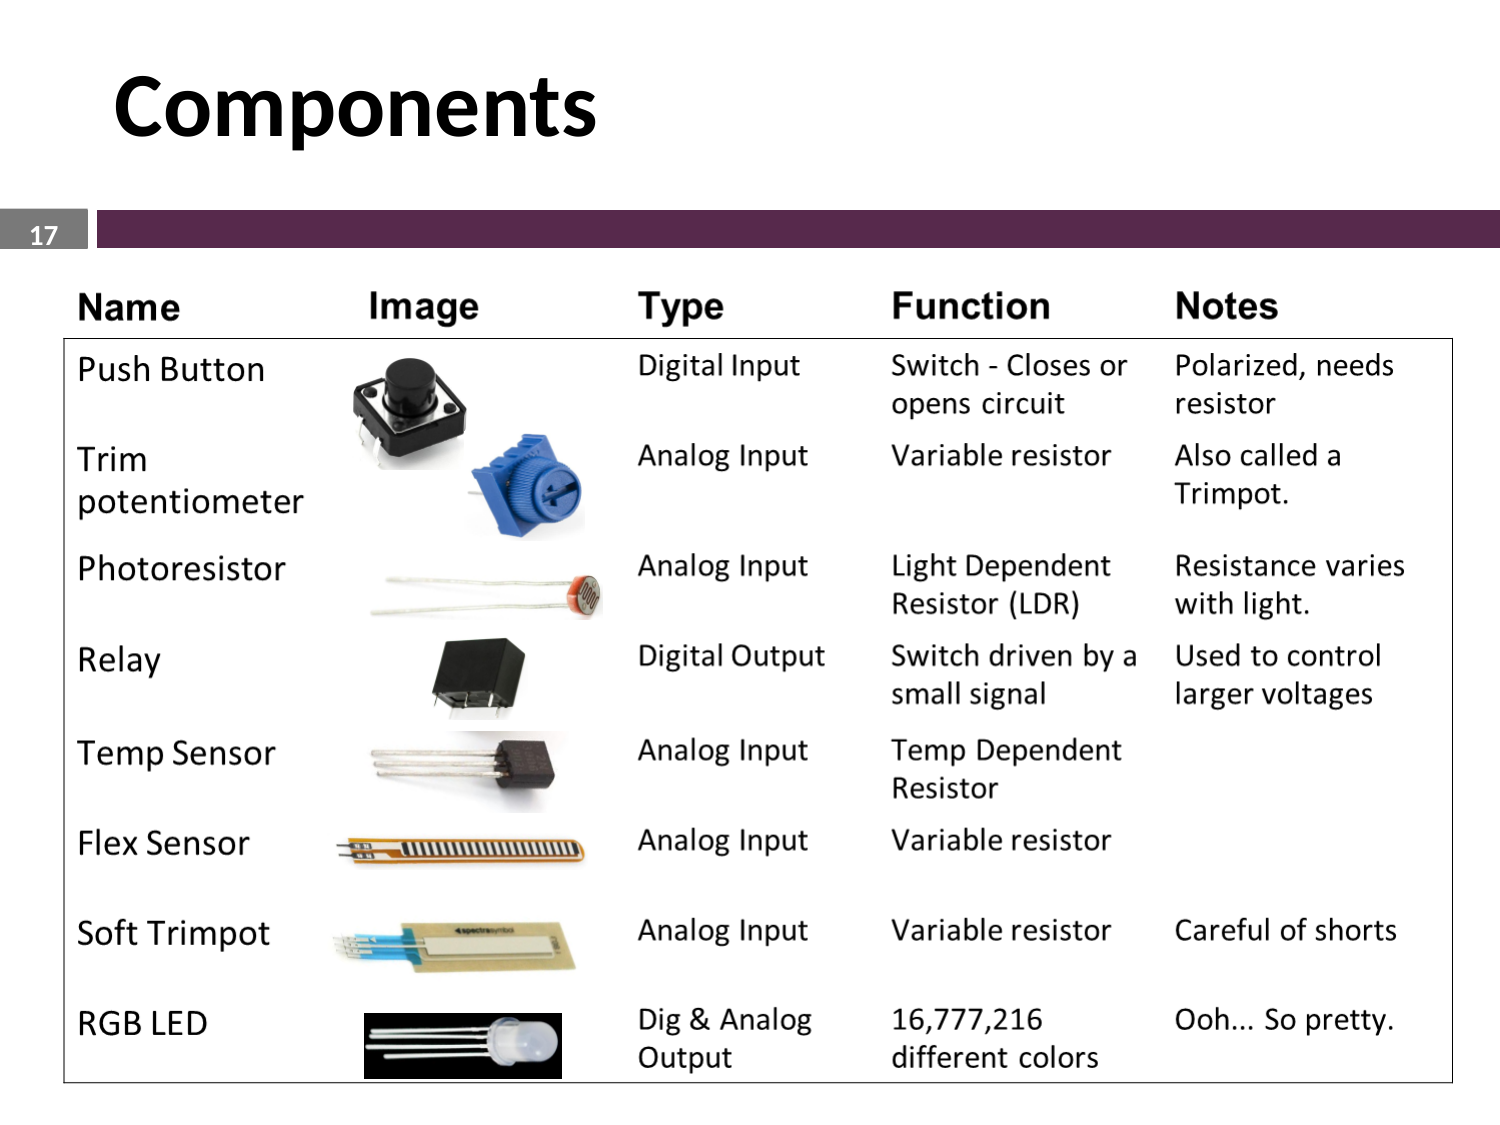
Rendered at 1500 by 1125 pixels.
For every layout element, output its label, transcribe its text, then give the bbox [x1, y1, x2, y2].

picture [53, 271, 1453, 1098]
title Components [99, 37, 1438, 201]
text_box [0, 208, 88, 249]
